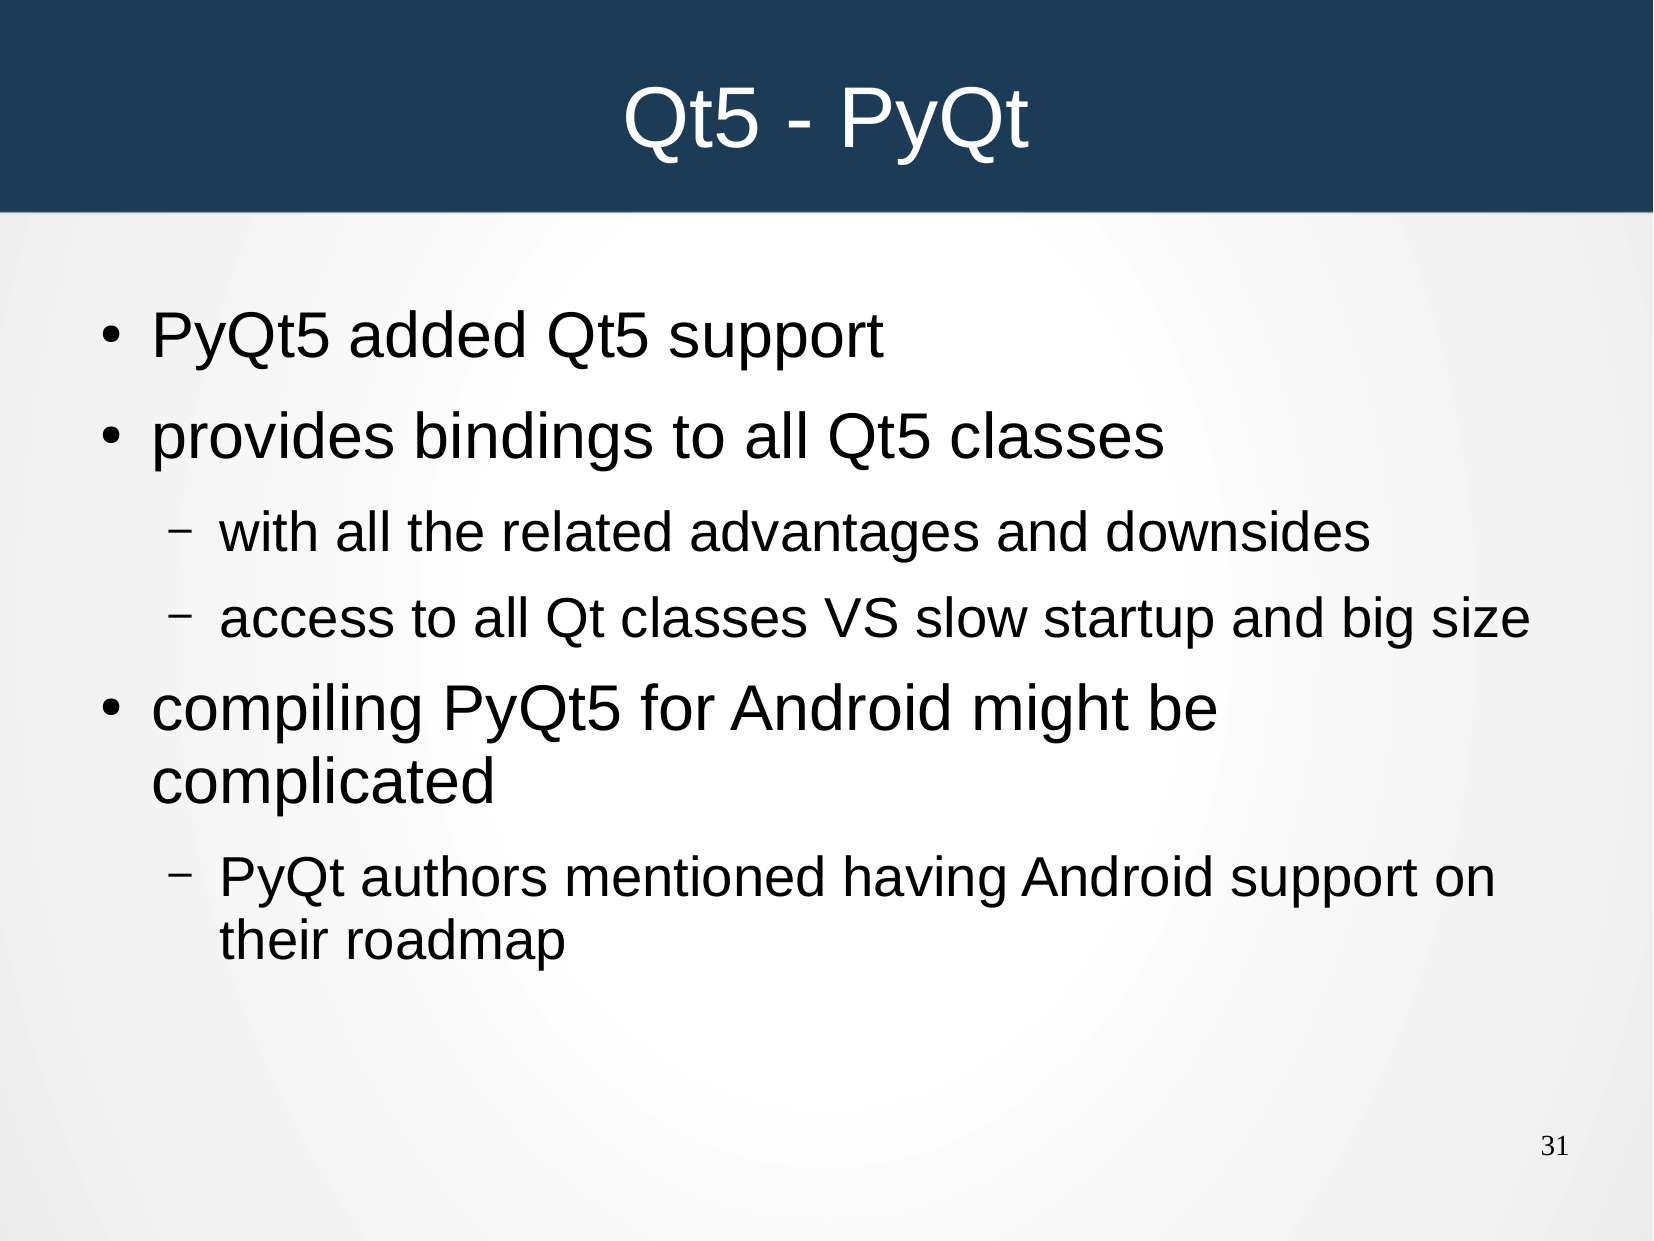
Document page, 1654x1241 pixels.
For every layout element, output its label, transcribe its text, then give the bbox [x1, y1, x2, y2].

title Qt5 - PyQt [82, 47, 1571, 189]
list PyQt5 added Qt5 support provides bindings to all Qt5 classes with all the related advantages and downsides access to all Qt classes VS slow startup and big size compiling PyQt5 for Android might be complicated PyQt authors mentioned having Android support on their roadmap [82, 299, 1571, 1019]
picture [0, 0, 1653, 1241]
